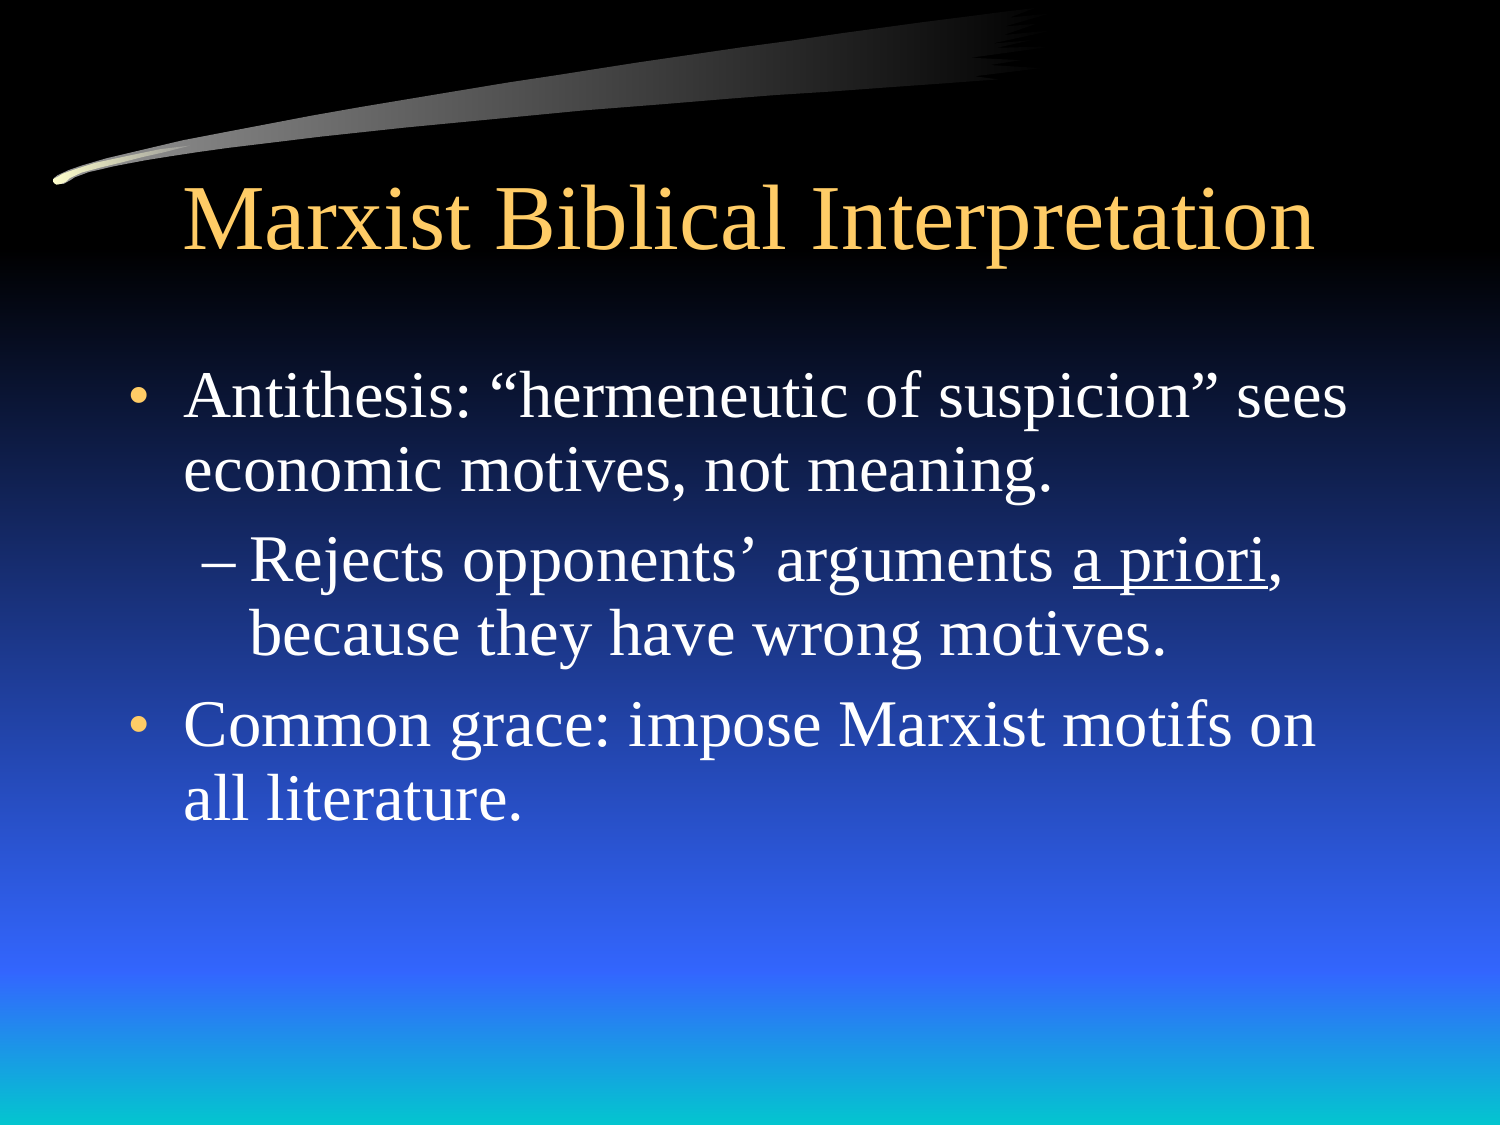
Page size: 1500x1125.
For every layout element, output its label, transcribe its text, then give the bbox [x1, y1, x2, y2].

list Antithesis: “hermeneutic of suspicion” sees economic motives, not meaning. Rejects opponents’ arguments a priori, because they have wrong motives. Common grace: impose Marxist motifs on all literature. [112, 350, 1388, 1026]
title Marxist Biblical Interpretation [112, 124, 1388, 313]
